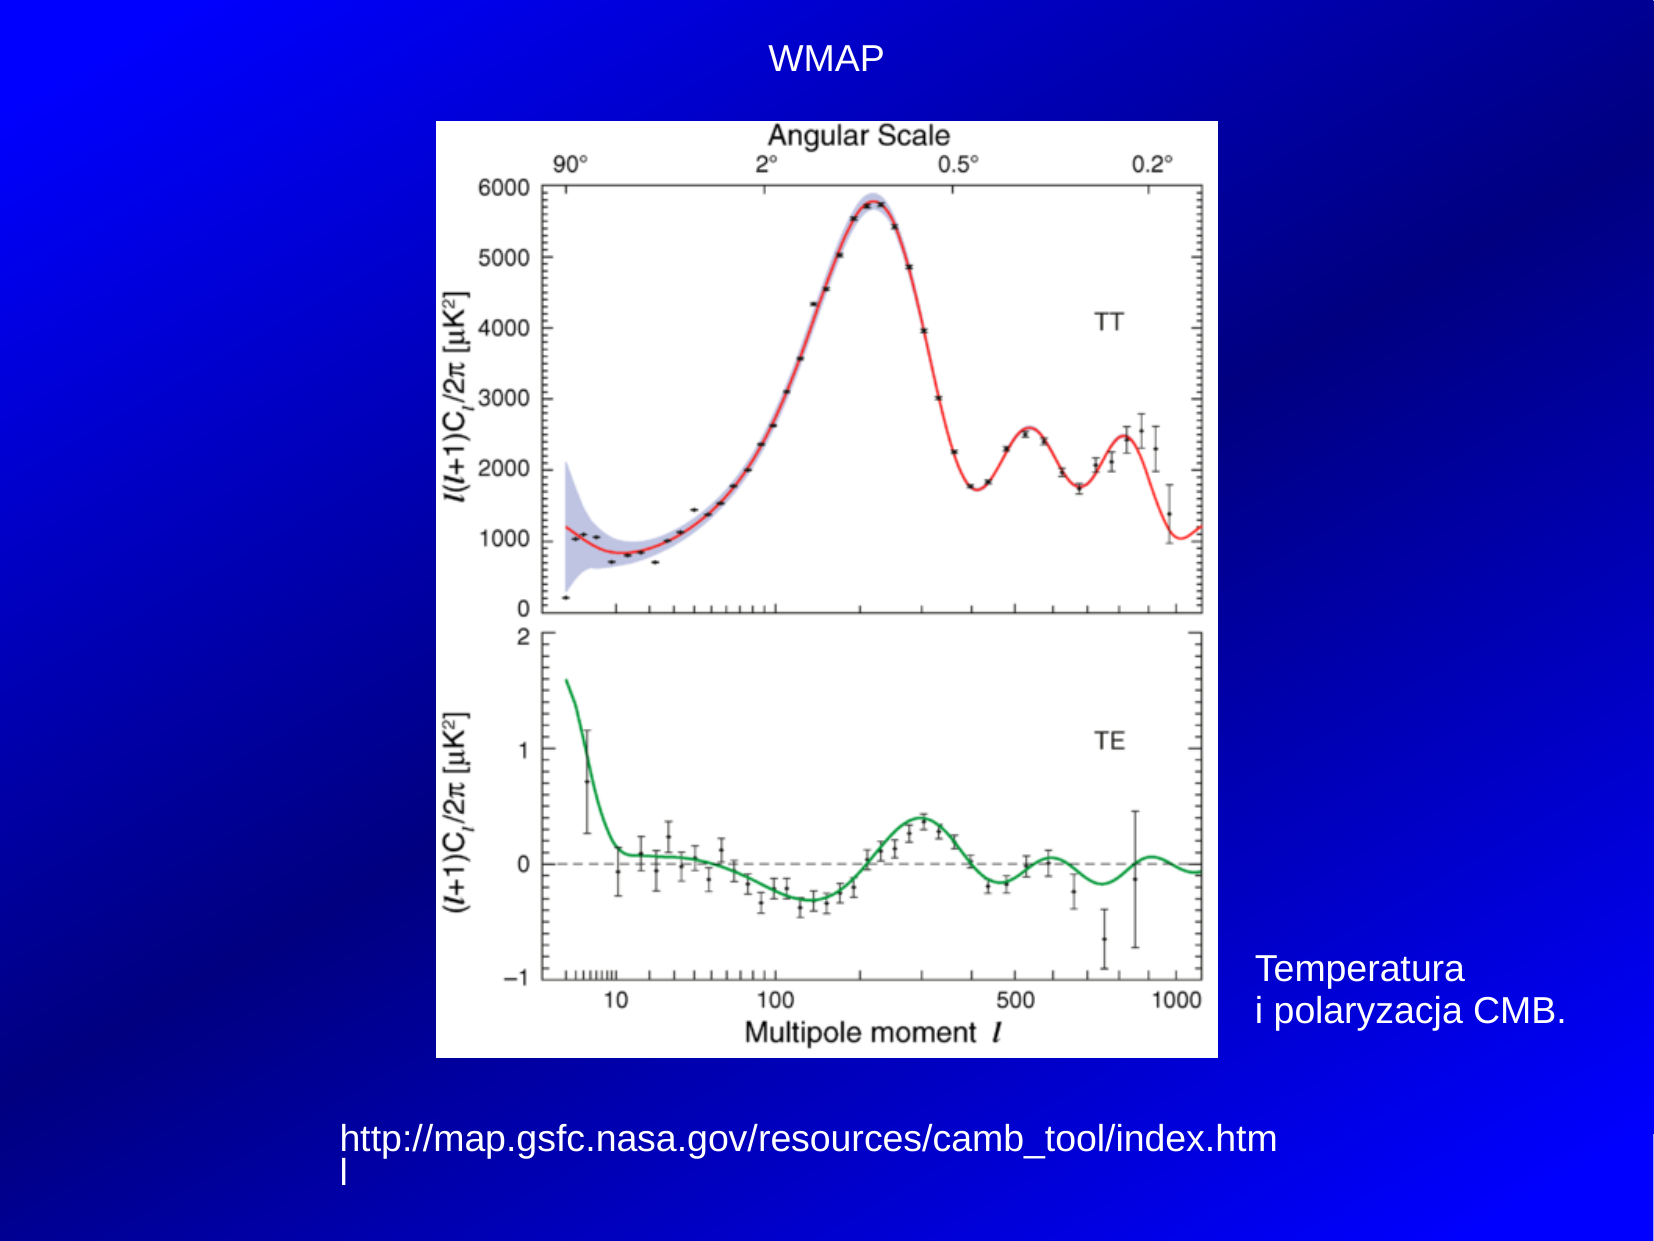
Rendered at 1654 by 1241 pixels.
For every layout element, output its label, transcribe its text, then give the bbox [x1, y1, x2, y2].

text_box http://map.gsfc.nasa.gov/resources/camb_tool/index.html [324, 1110, 1302, 1168]
text_box WMAP [753, 30, 901, 88]
picture [436, 121, 1218, 1058]
text_box Temperatura i polaryzacja CMB. [1240, 939, 1582, 1039]
